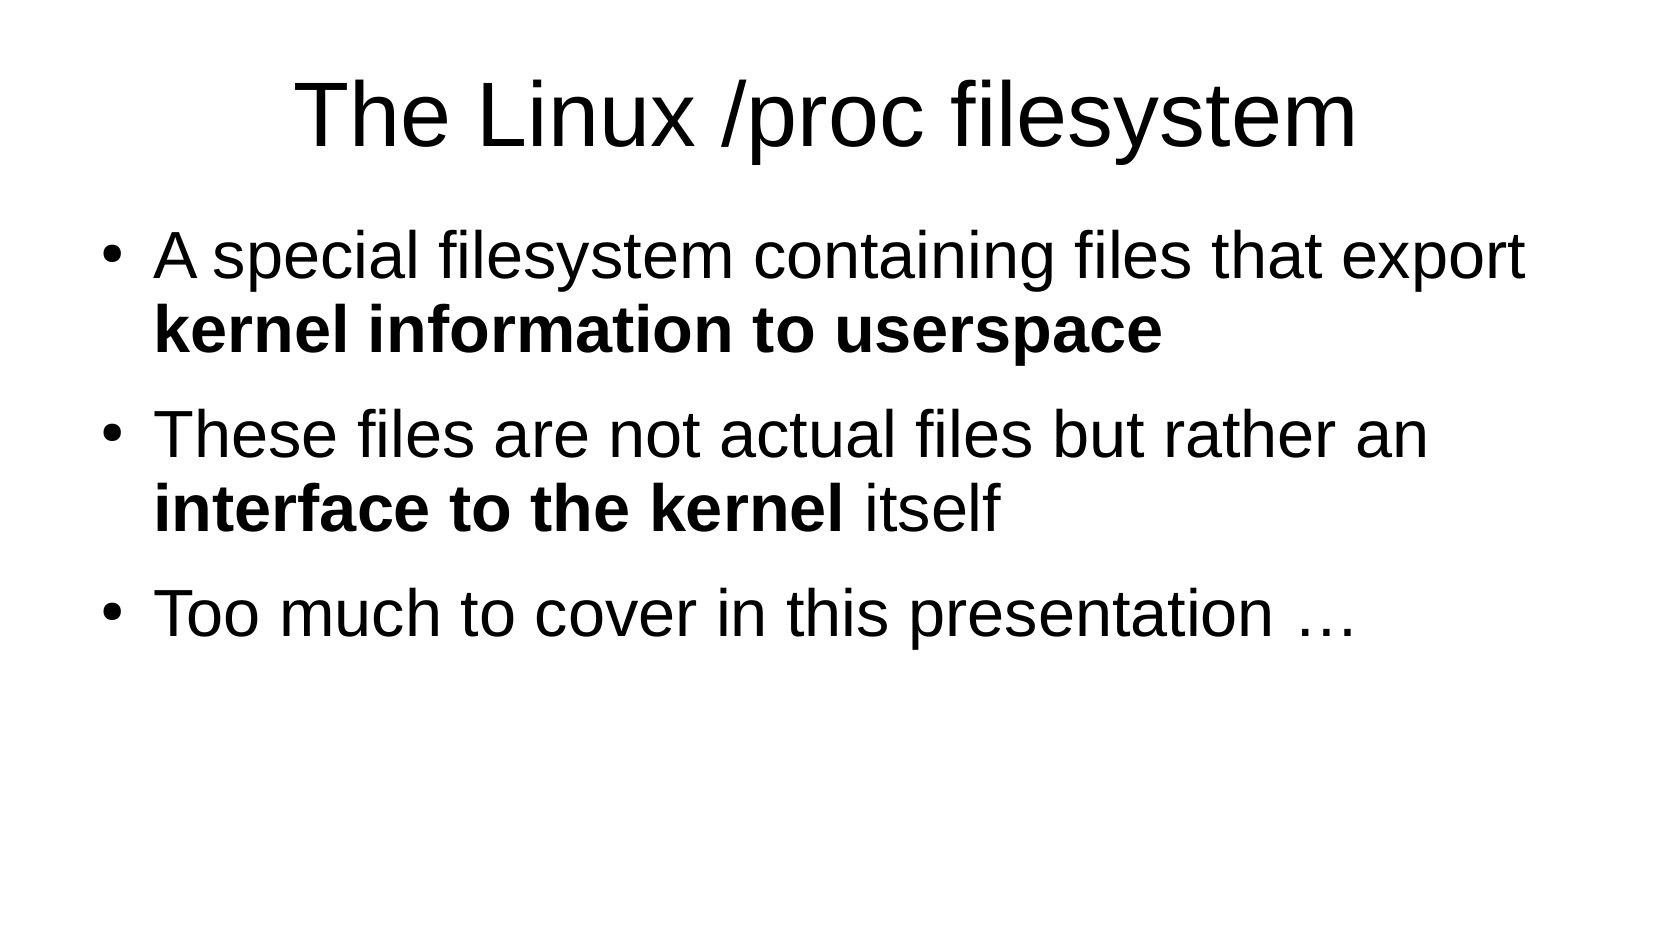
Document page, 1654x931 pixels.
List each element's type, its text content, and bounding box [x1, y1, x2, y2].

list A special filesystem containing files that export kernel information to userspace These files are not actual files but rather an interface to the kernel itself Too much to cover in this presentation … [82, 217, 1571, 758]
title The Linux /proc filesystem [82, 37, 1571, 193]
